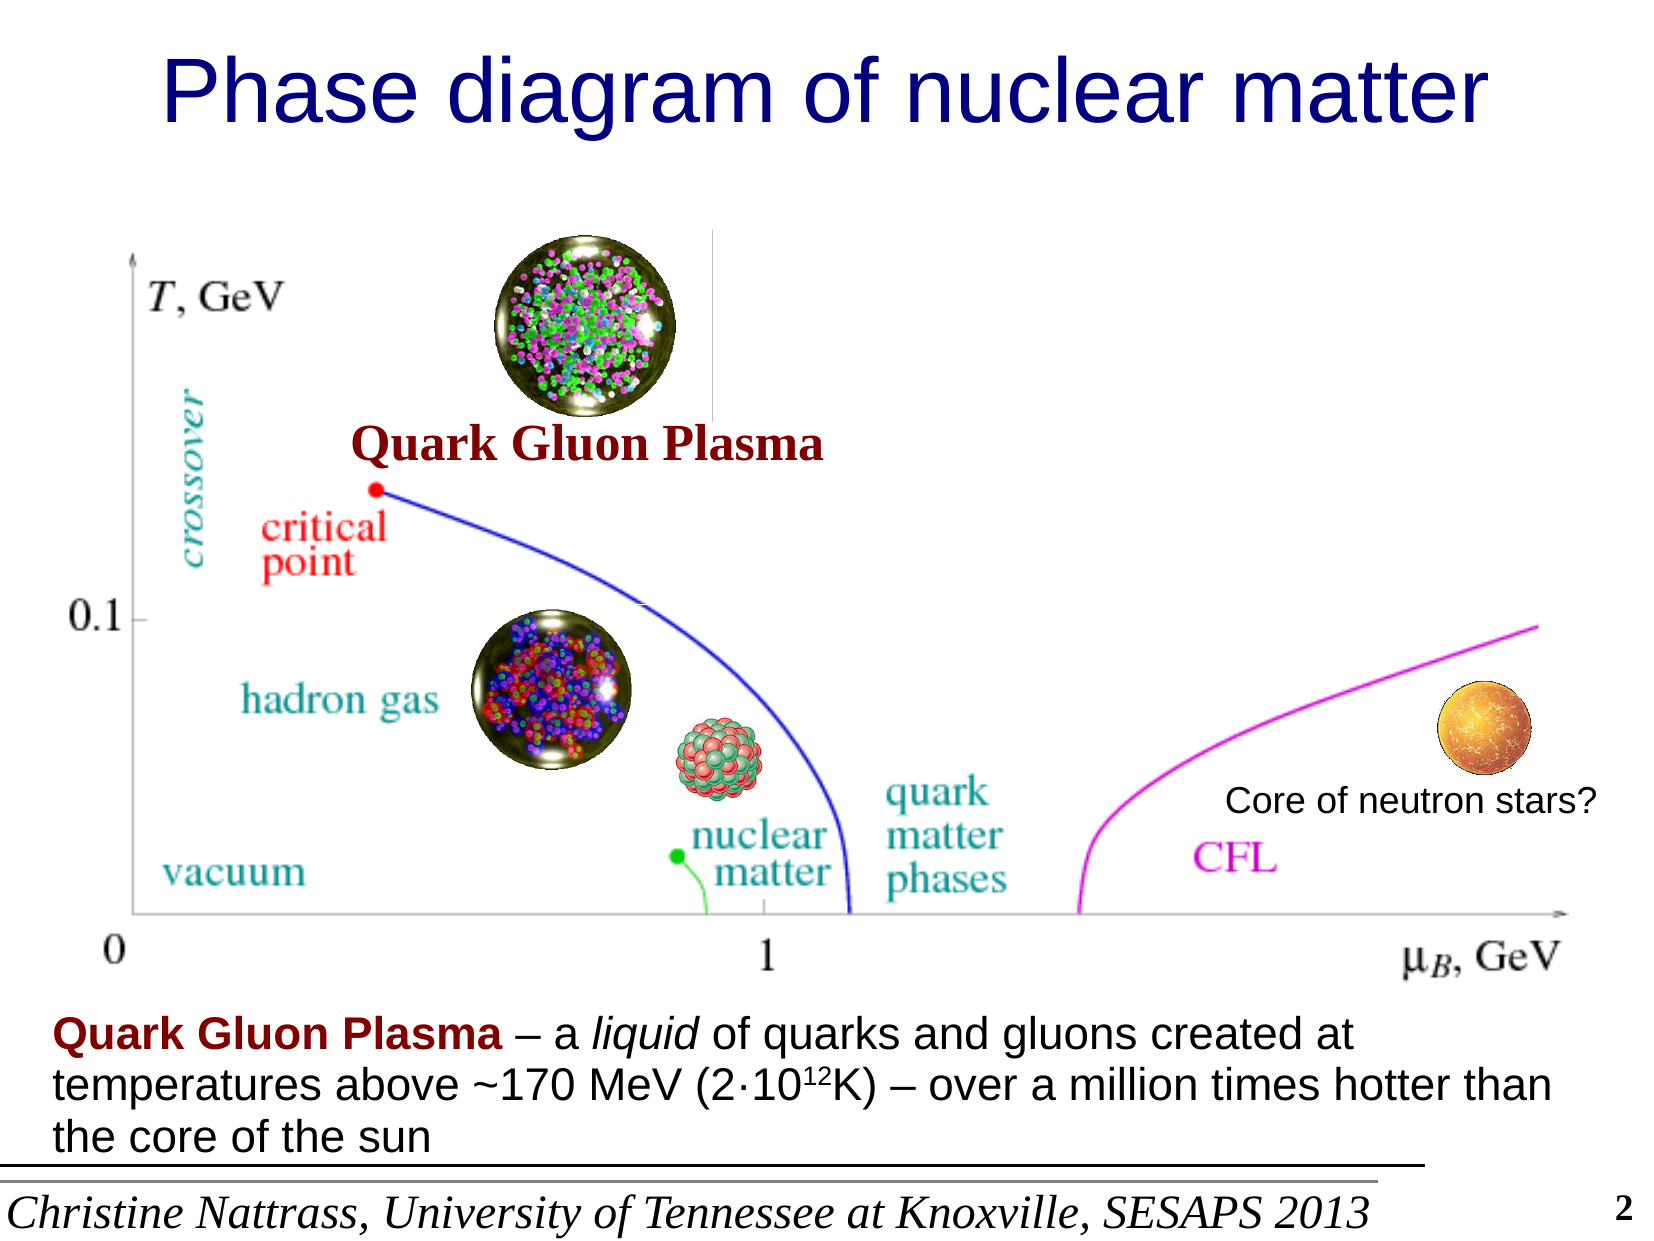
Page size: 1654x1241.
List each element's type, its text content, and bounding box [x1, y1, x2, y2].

text_box Quark Gluon Plasma [304, 406, 871, 479]
text_box Quark Gluon Plasma – a liquid of quarks and gluons created at temperatures above ~170 MeV (2·1012K) – over a million times hotter than the core of the sun [37, 1000, 1613, 1171]
picture [68, 229, 1569, 986]
text_box Core of neutron stars? [1210, 772, 1613, 830]
title Phase diagram of nuclear matter [82, 26, 1571, 148]
